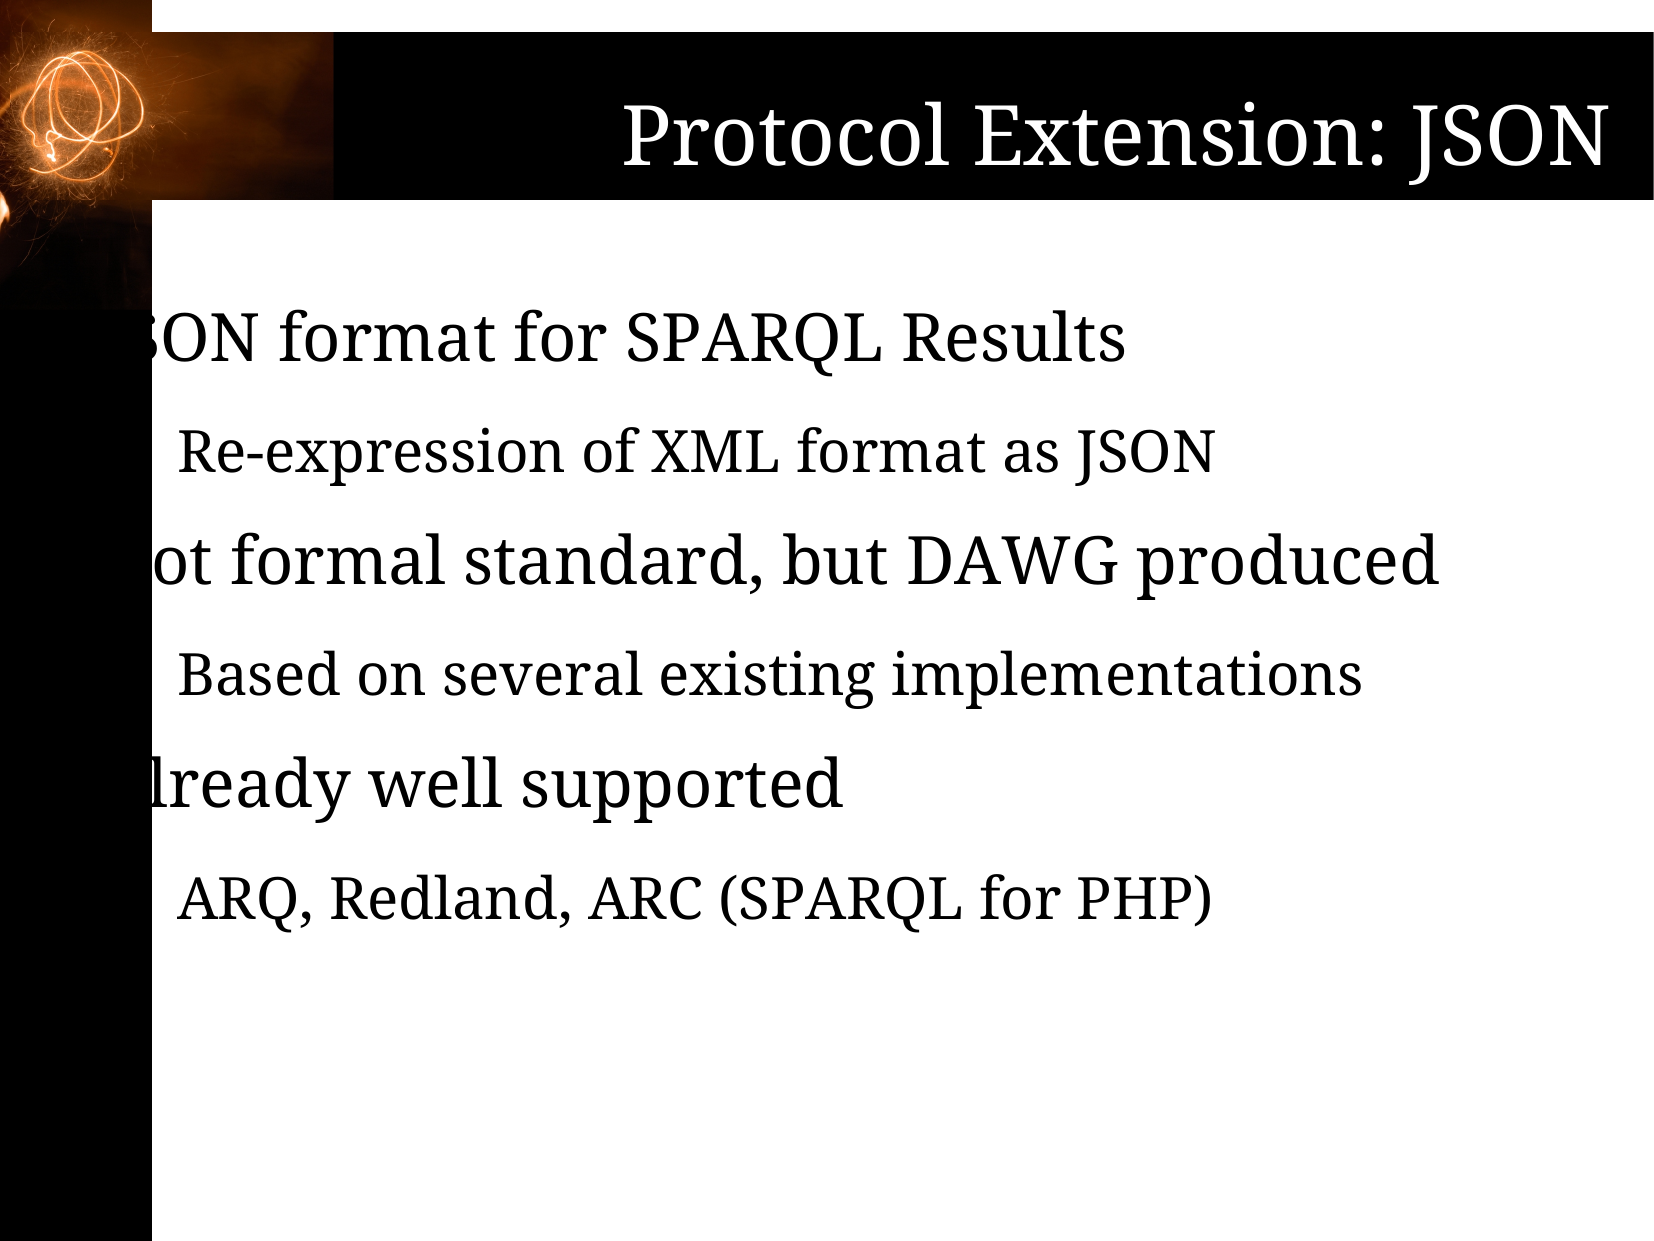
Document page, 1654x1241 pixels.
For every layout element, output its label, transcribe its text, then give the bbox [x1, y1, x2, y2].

title Protocol Extension: JSON [372, 29, 1654, 237]
list JSON format for SPARQL Results Re-expression of XML format as JSON Not formal standard, but DAWG produced Based on several existing implementations Already well supported ARQ, Redland, ARC (SPARQL for PHP) [82, 290, 1571, 1109]
picture [0, 0, 372, 1241]
